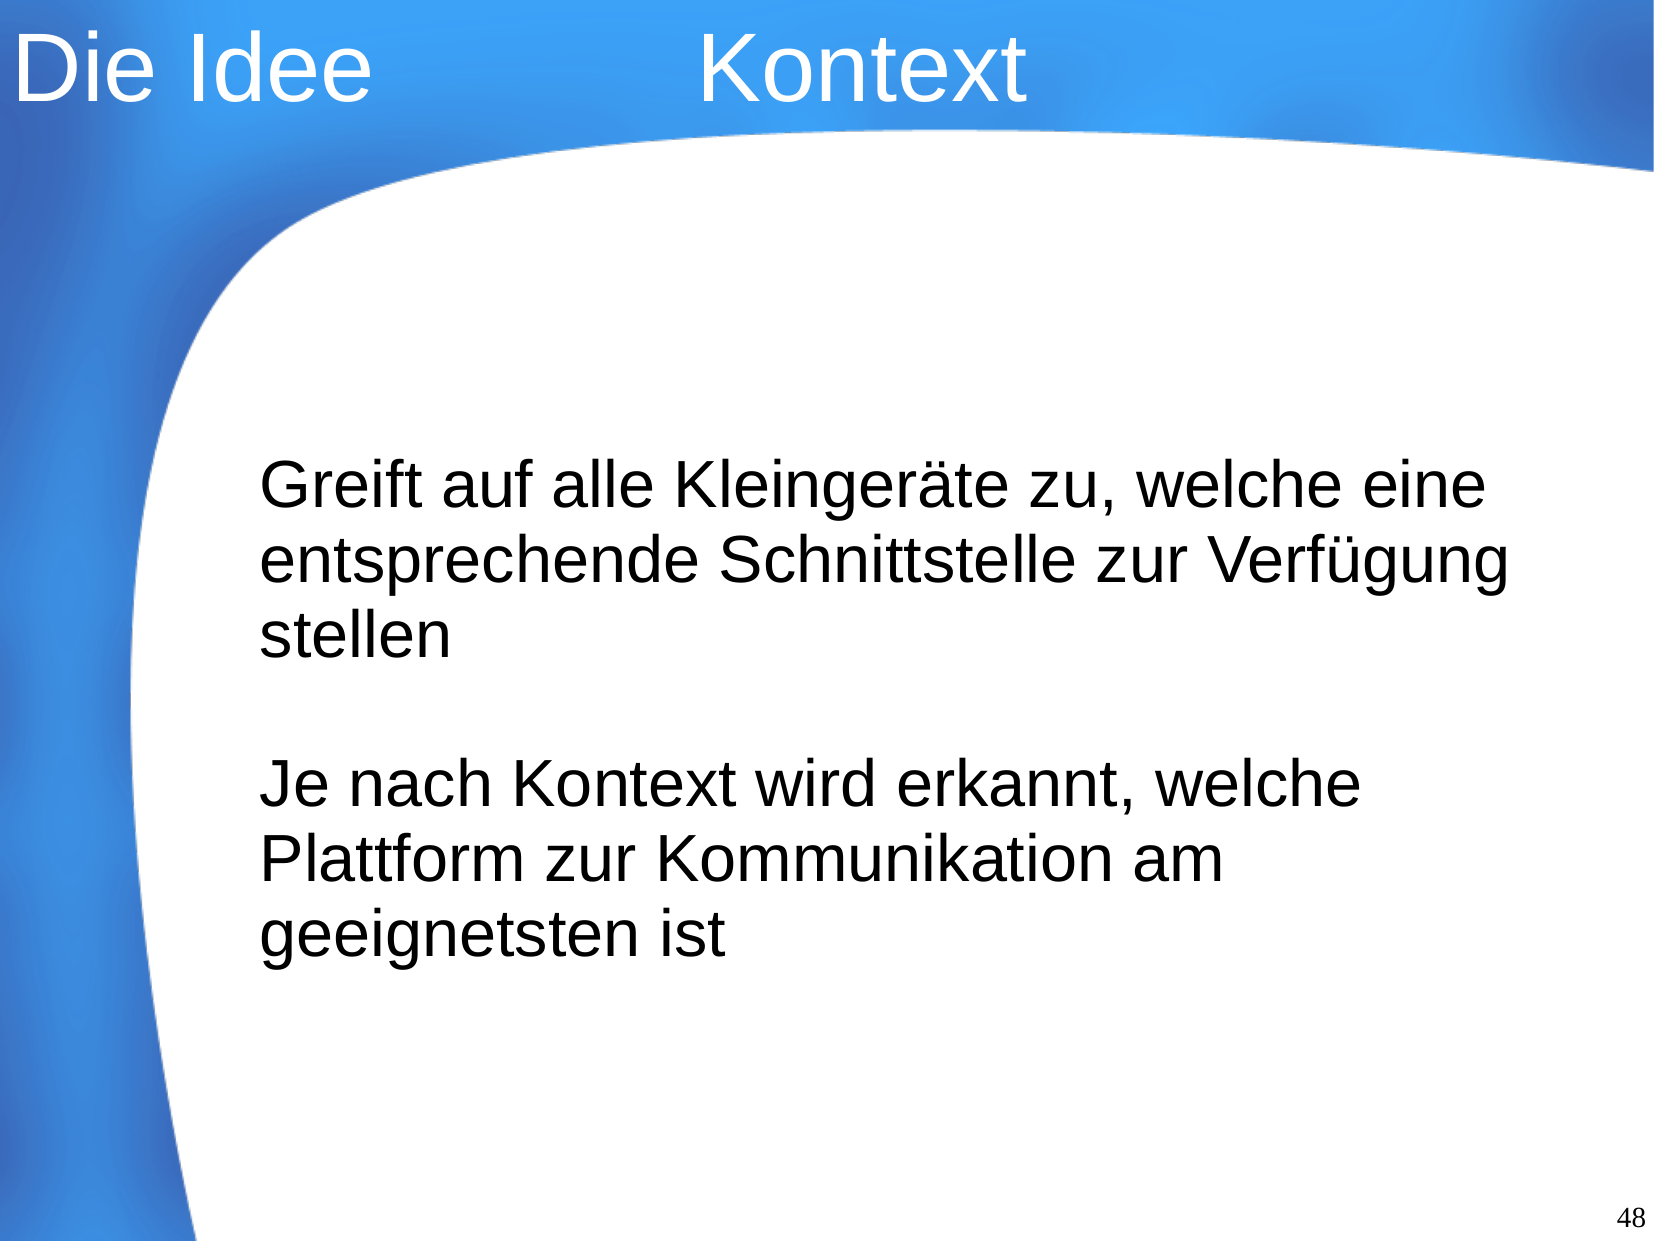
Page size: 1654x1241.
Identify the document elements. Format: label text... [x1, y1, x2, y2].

subtitle Greift auf alle Kleingeräte zu, welche eine entsprechende Schnittstelle zur Verfügung stellen Je nach Kontext wird erkannt, welche Plattform zur Kommunikation am geeignetsten ist [259, 248, 1560, 1170]
title Die Idee [11, 13, 697, 123]
title Kontext [697, 13, 1619, 123]
picture [0, 0, 1654, 1241]
